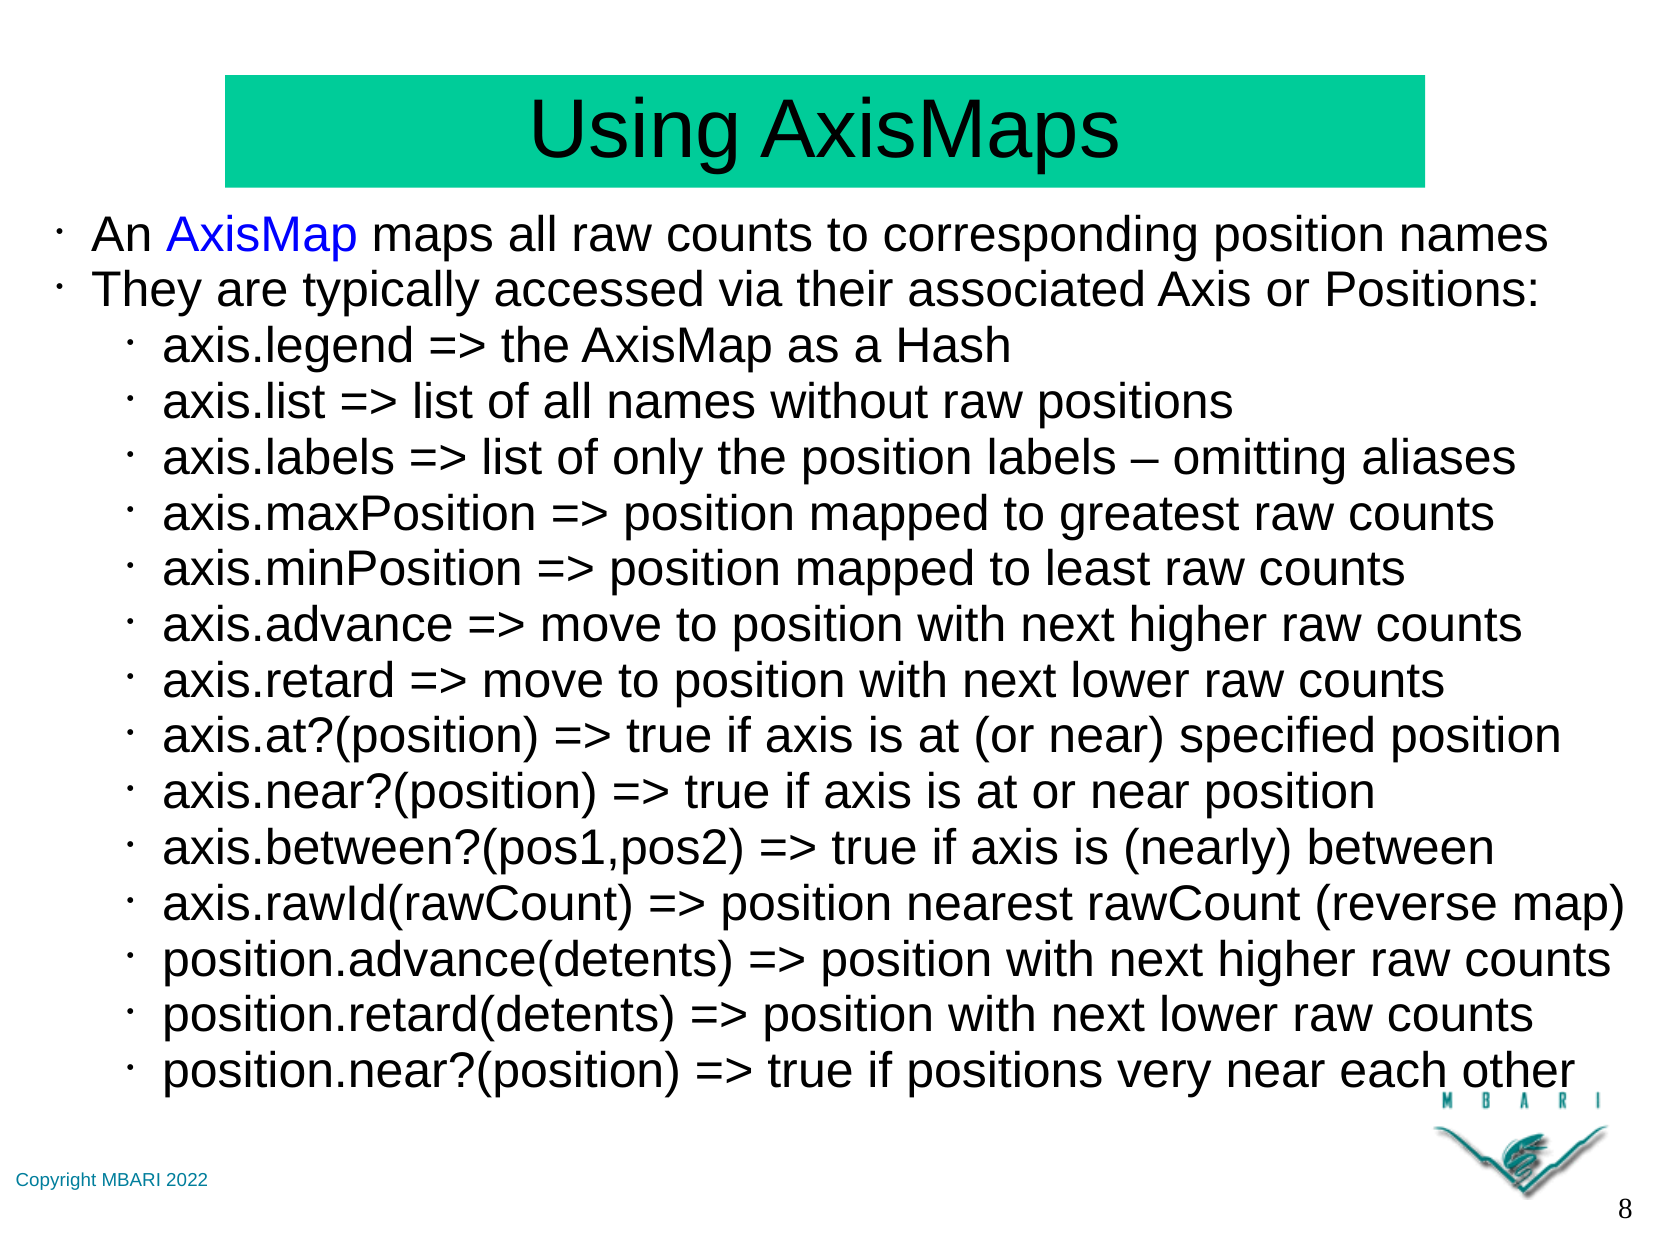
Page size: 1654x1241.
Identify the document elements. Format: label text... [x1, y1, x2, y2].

text_box Using AxisMaps [225, 75, 1426, 188]
text_box An AxisMap maps all raw counts to corresponding position names They are typically accessed via their associated Axis or Positions: axis.legend => the AxisMap as a Hash axis.list => list of all names without raw positions axis.labels => list of only the position labels – omitting aliases axis.maxPosition => position mapped to greatest raw counts axis.minPosition => position mapped to least raw counts axis.advance => move to position with next higher raw counts axis.retard => move to position with next lower raw counts axis.at?(position) => true if axis is at (or near) specified position axis.near?(position) => true if axis is at or near position axis.between?(pos1,pos2) => true if axis is (nearly) between axis.rawId(rawCount) => position nearest rawCount (reverse map) position.advance(detents) => position with next higher raw counts position.retard(detents) => position with next lower raw counts position.near?(position) => true if positions very near each other [5, 198, 1642, 1106]
picture [1426, 1106, 1613, 1200]
